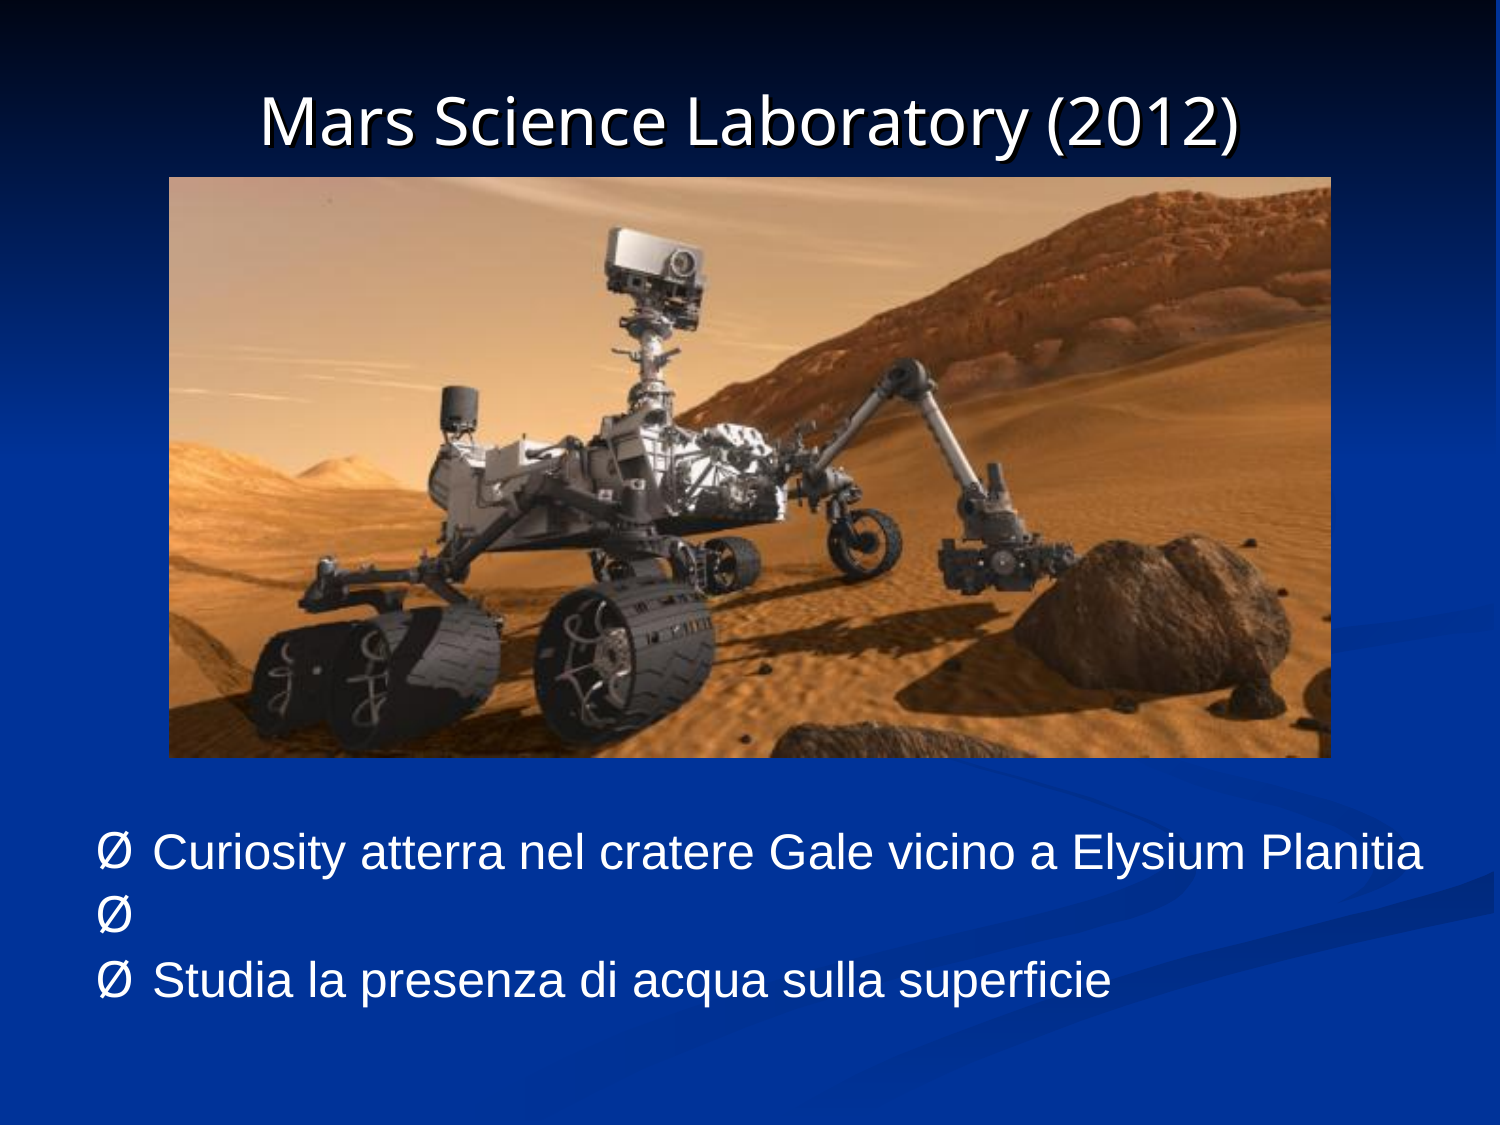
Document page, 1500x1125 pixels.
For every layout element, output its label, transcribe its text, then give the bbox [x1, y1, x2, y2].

text_box Curiosity atterra nel cratere Gale vicino a Elysium Planitia Studia la presenza di acqua sulla superficie [80, 811, 1465, 1055]
picture [169, 177, 1331, 758]
text_box Mars Science Laboratory (2012) [35, 70, 1465, 178]
